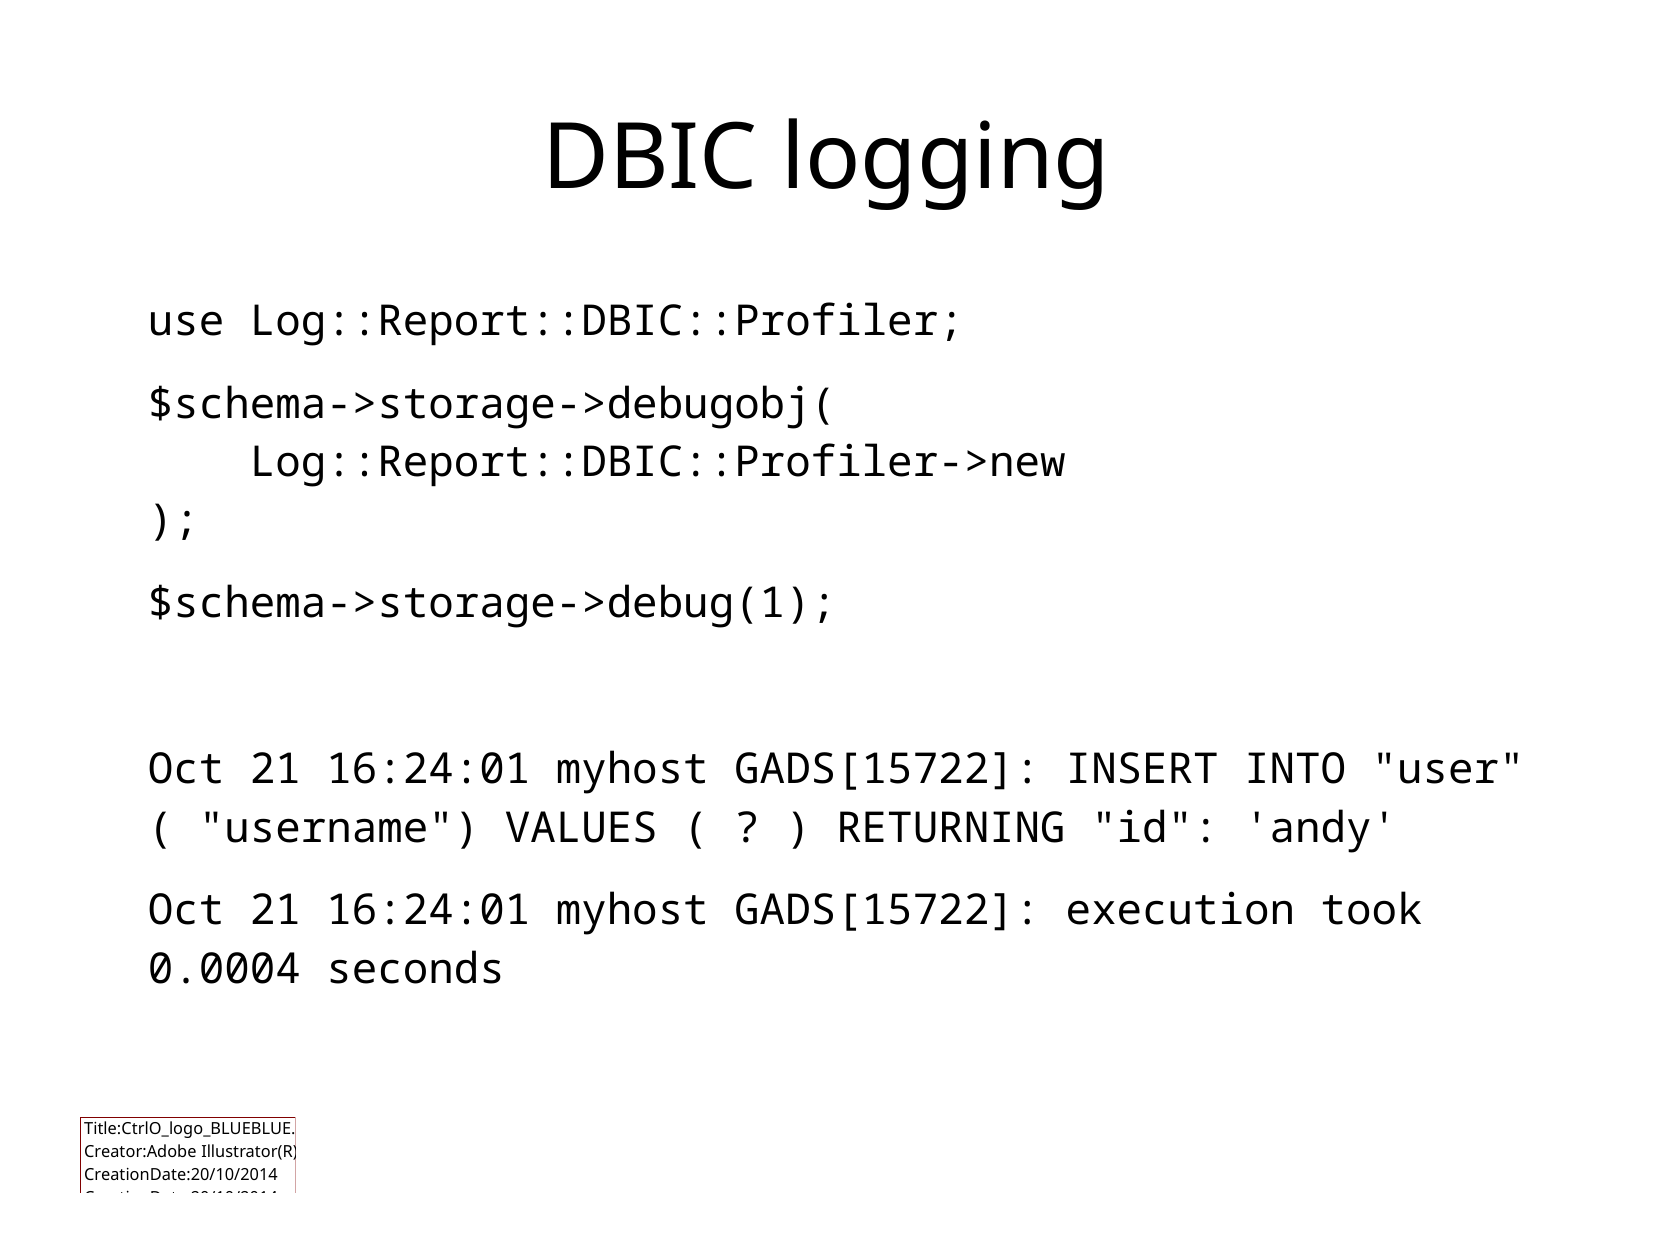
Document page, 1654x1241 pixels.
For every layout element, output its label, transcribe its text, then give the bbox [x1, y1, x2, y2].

list use Log::Report::DBIC::Profiler; $schema->storage->debugobj( Log::Report::DBIC::Profiler->new ); $schema->storage->debug(1); Oct 21 16:24:01 myhost GADS[15722]: INSERT INTO "user" ( "username") VALUES ( ? ) RETURNING "id": 'andy' Oct 21 16:24:01 myhost GADS[15722]: execution took 0.0004 seconds [82, 290, 1571, 1010]
title DBIC logging [82, 49, 1571, 257]
